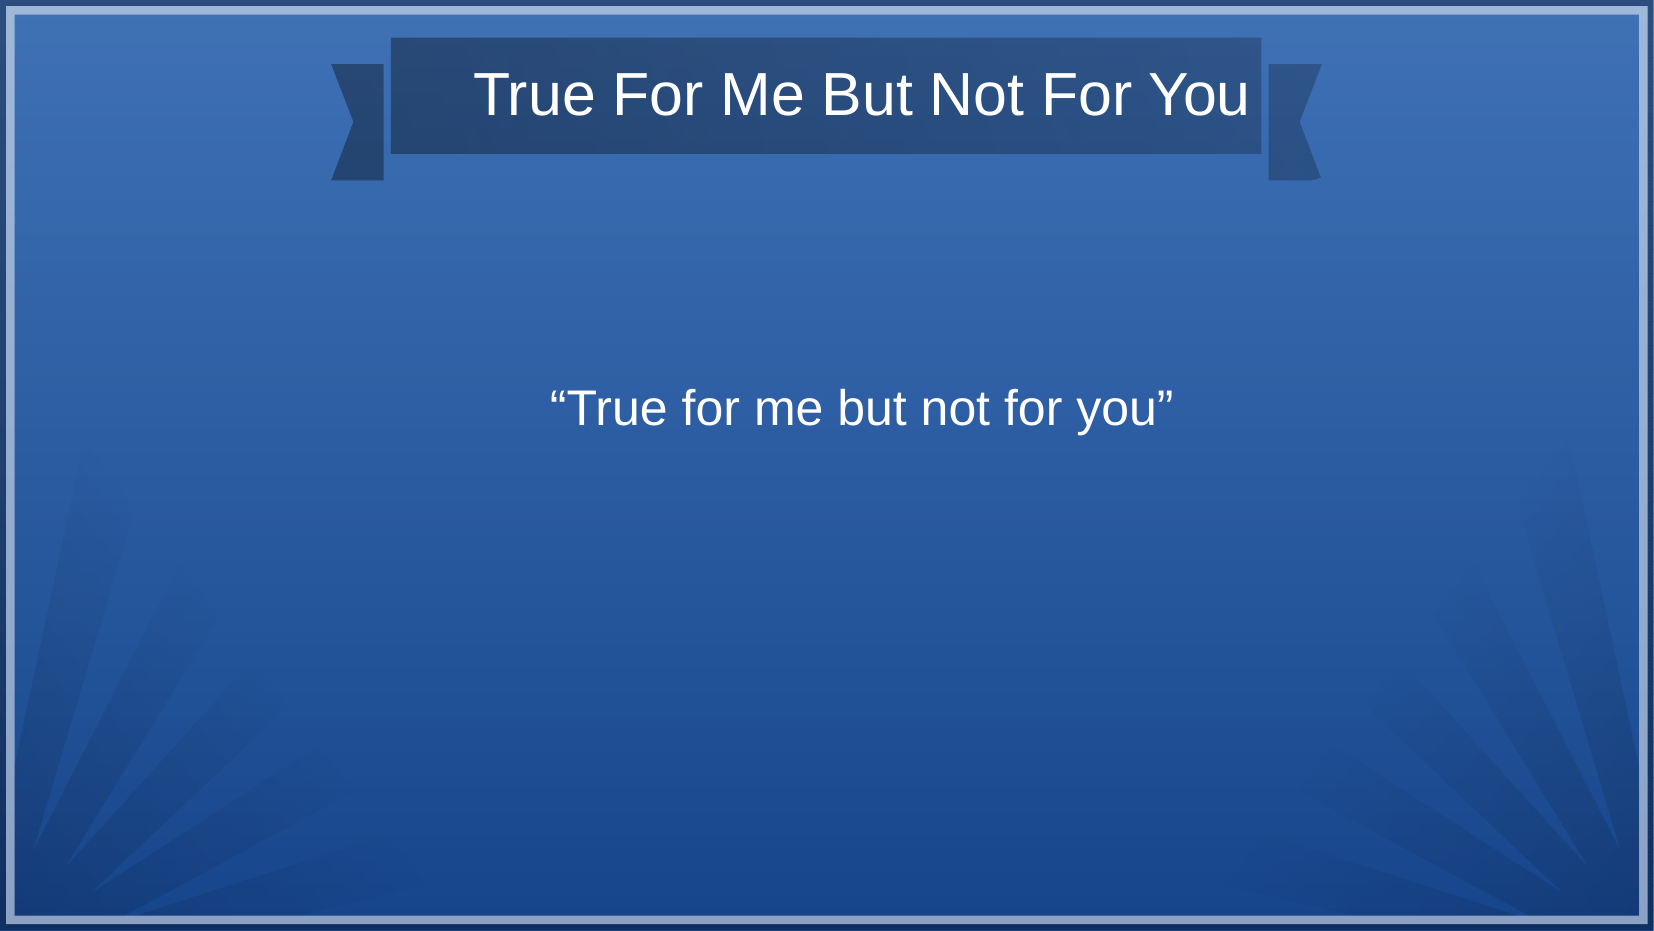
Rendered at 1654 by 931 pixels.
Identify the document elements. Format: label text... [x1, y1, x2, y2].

list “True for me but not for you” [82, 224, 1571, 848]
title True For Me But Not For You [389, 35, 1264, 154]
